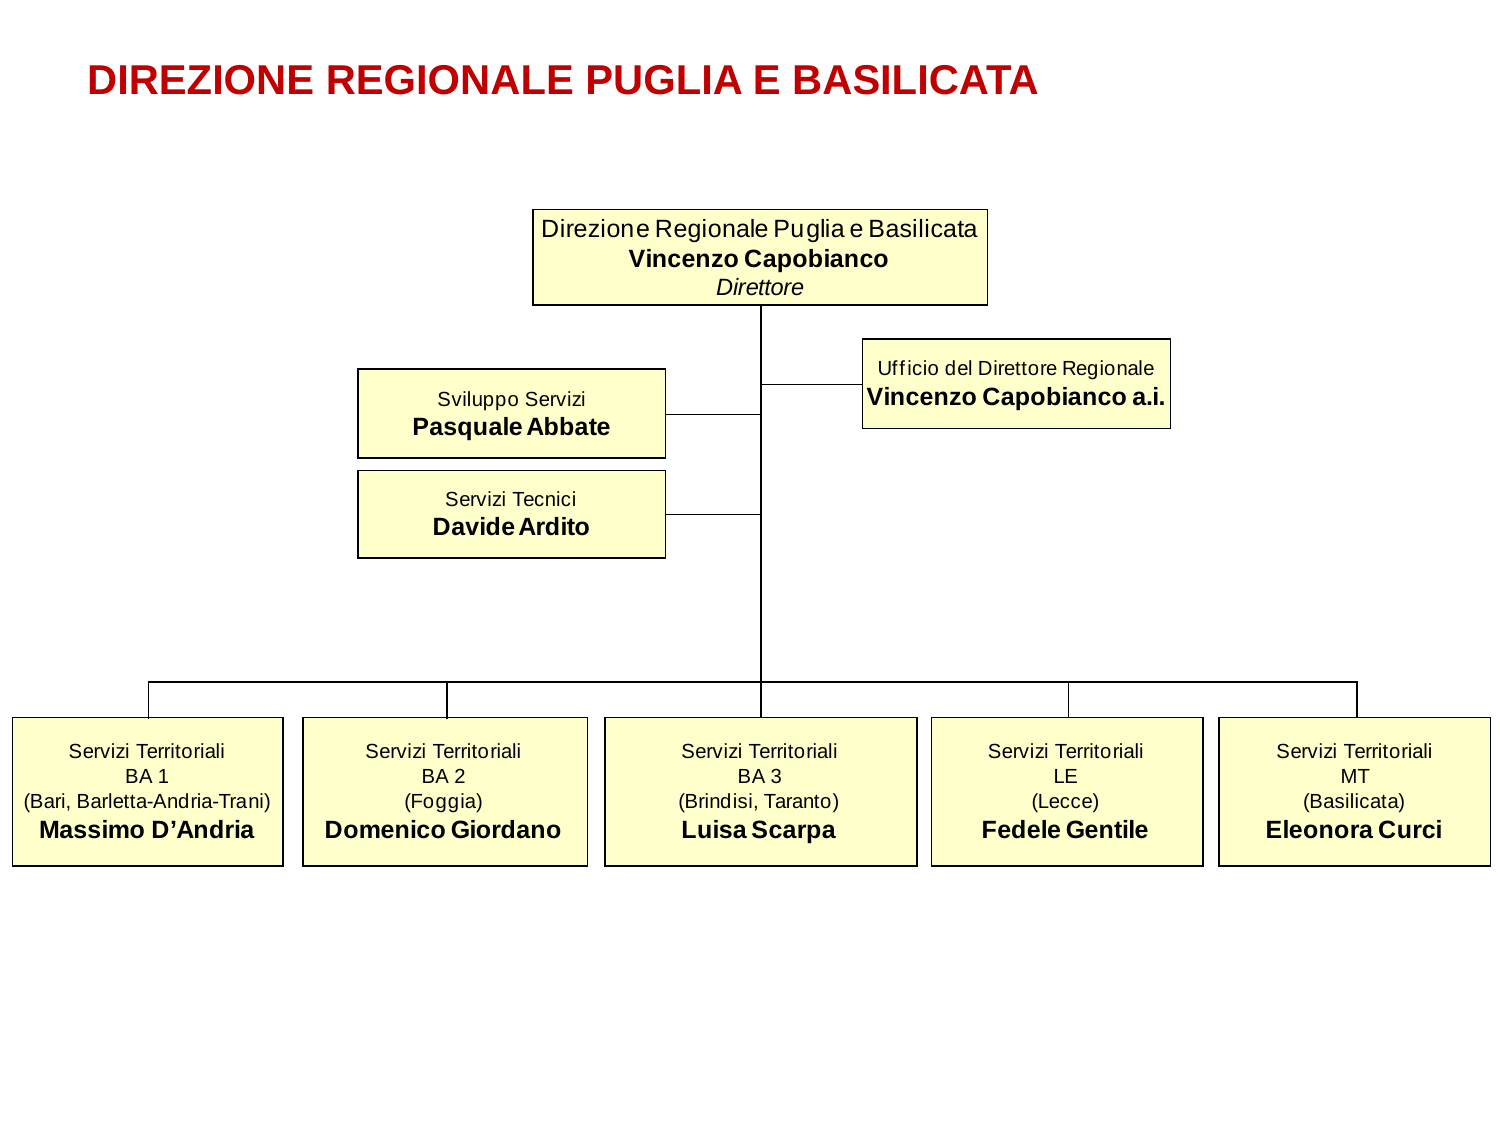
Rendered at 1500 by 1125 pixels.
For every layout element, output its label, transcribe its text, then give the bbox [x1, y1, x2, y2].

title DIREZIONE REGIONALE PUGLIA E BASILICATA [72, 45, 1462, 128]
picture [8, 204, 1492, 867]
